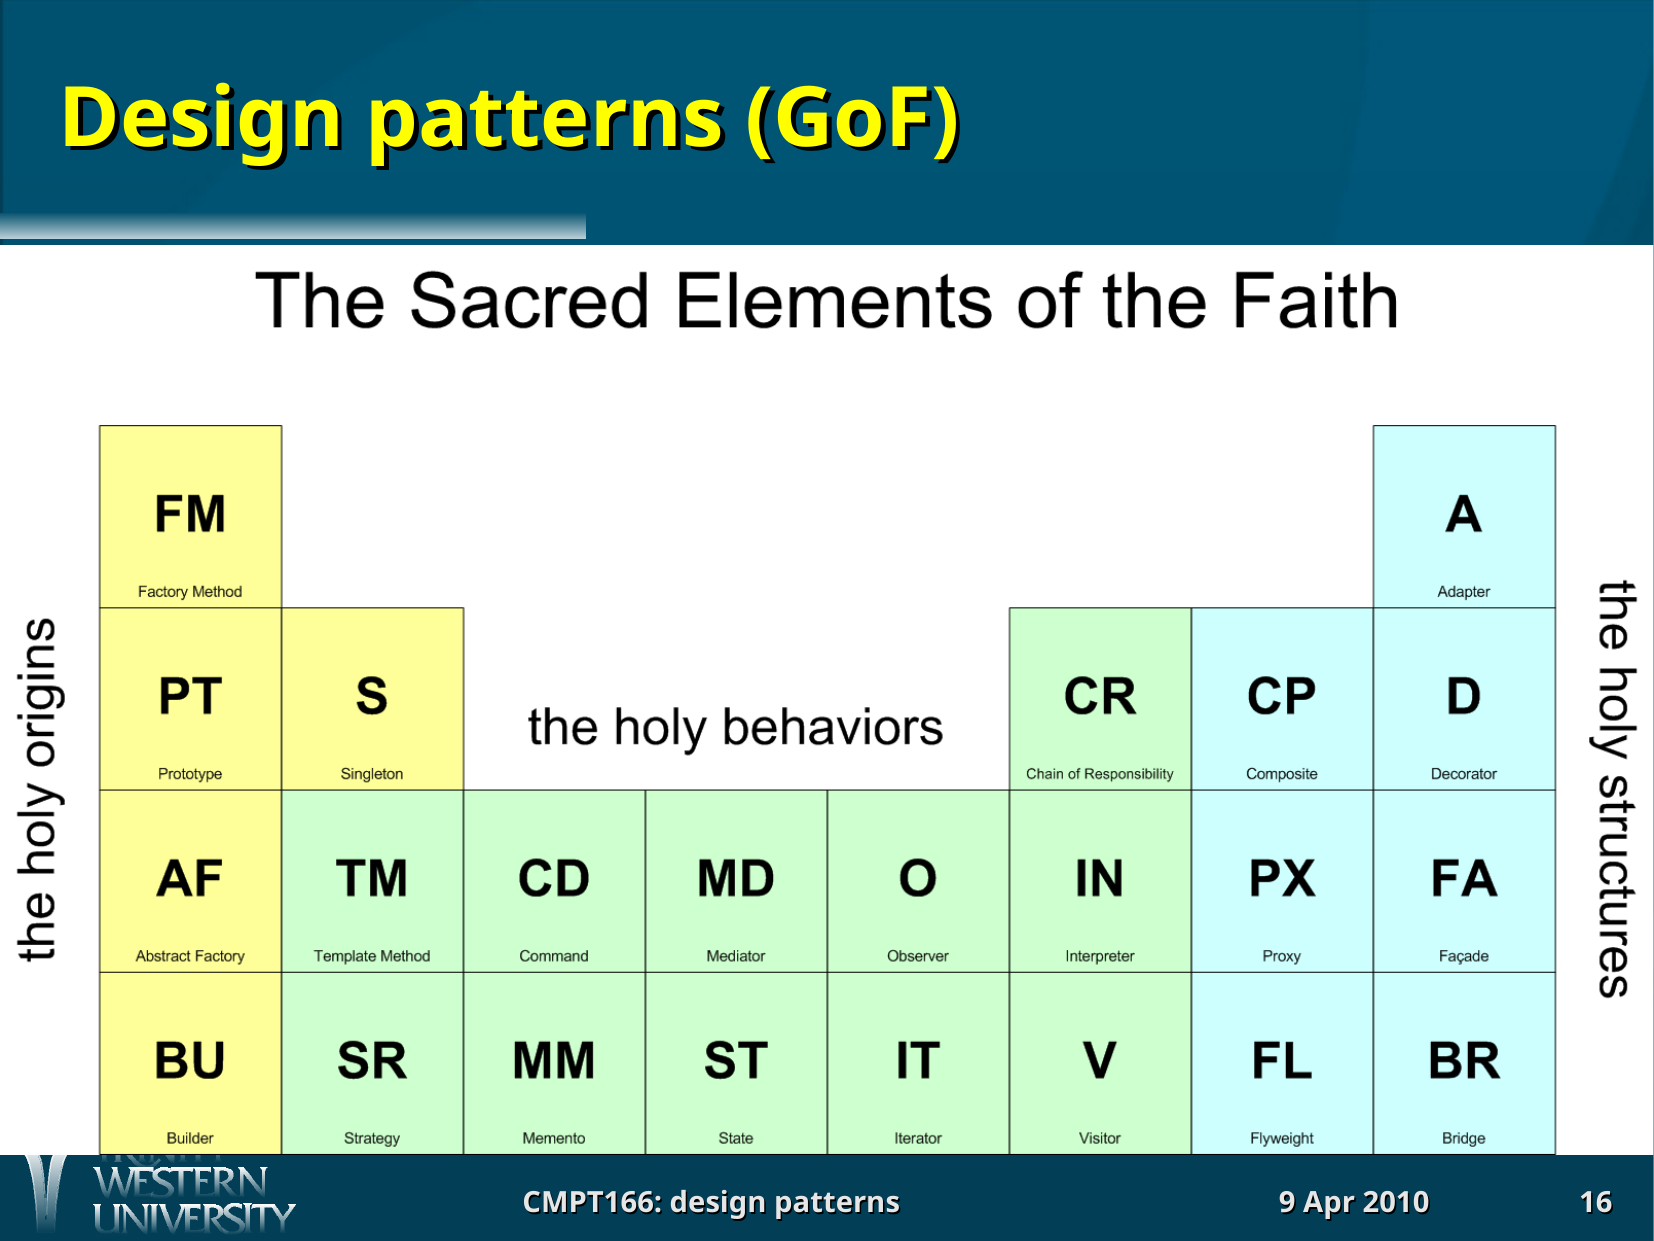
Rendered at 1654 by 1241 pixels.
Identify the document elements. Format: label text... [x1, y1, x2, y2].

picture [0, 246, 1654, 1155]
picture [38, 1227, 54, 1232]
title Design patterns (GoF) [59, 19, 1548, 208]
